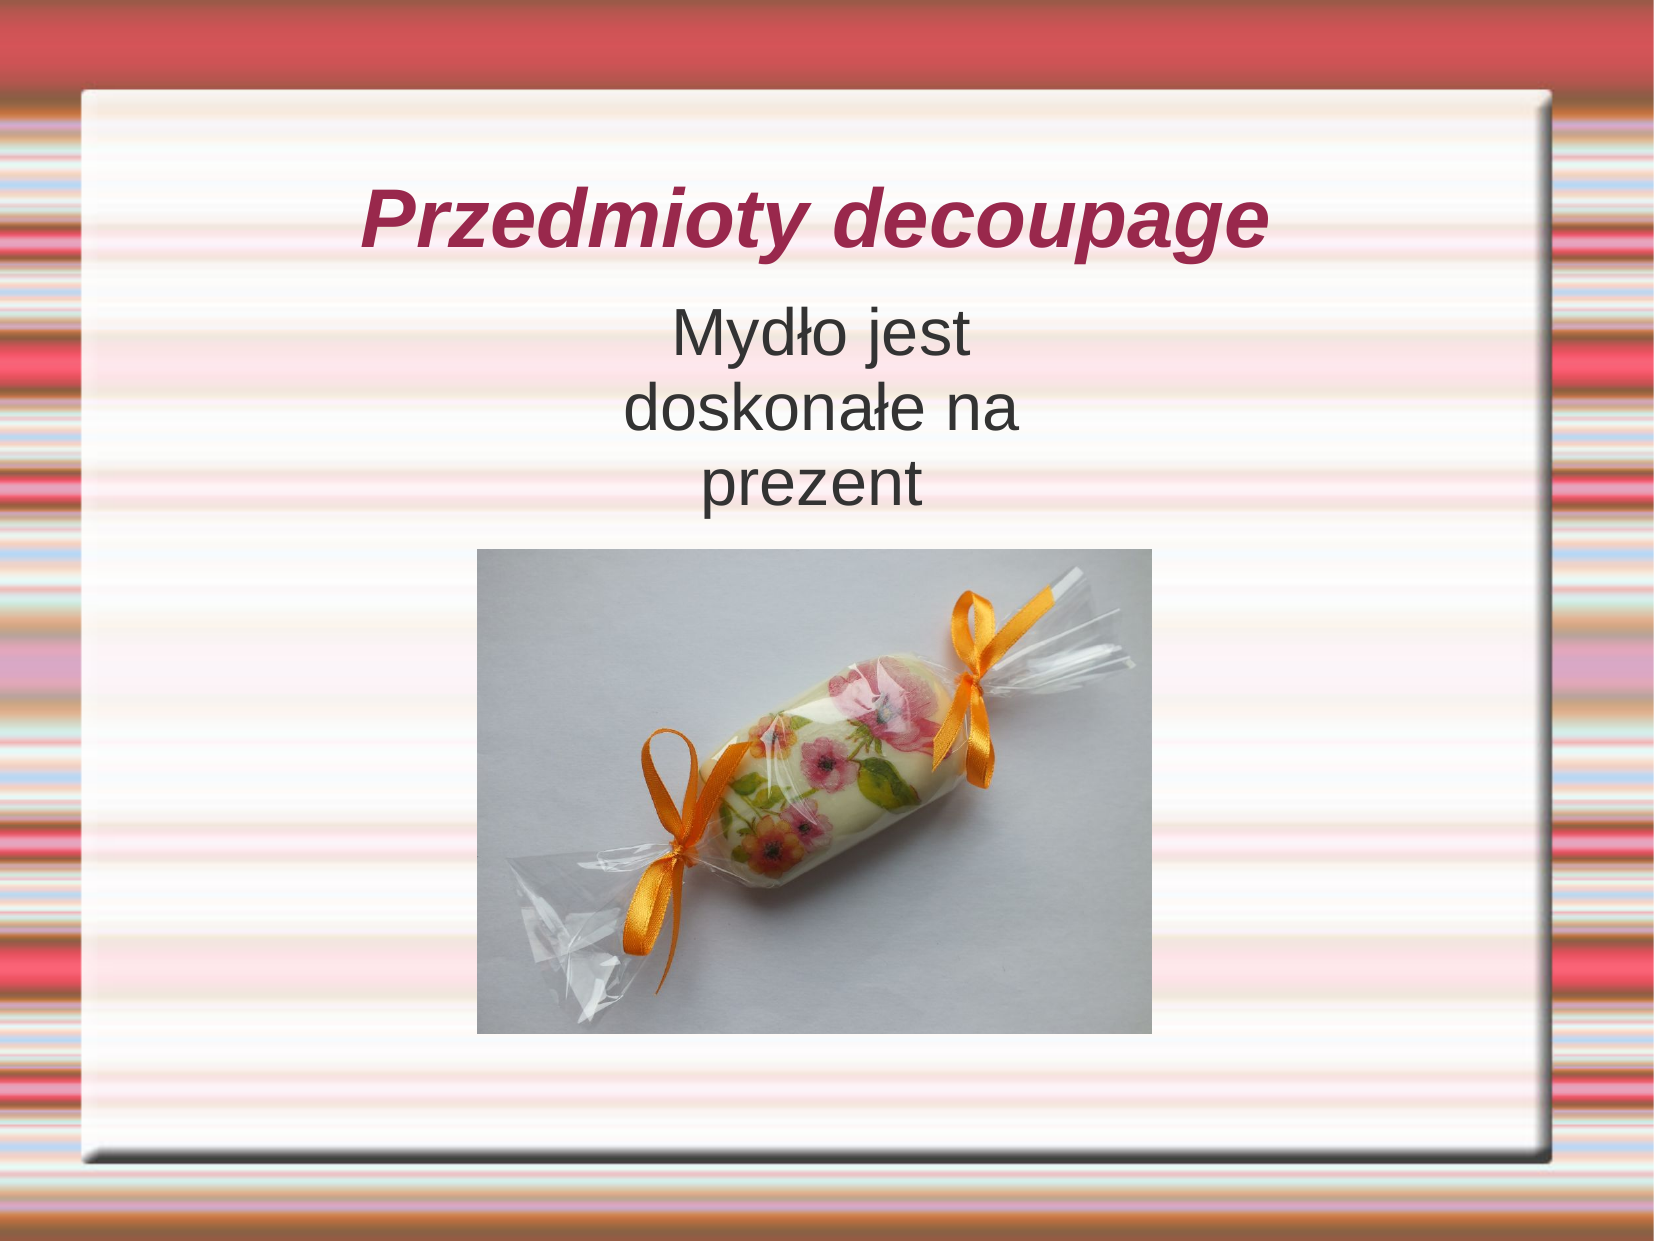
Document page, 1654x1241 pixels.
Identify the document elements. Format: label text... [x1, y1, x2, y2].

list Mydło jest doskonałe na prezent [442, 295, 1117, 1062]
title Przedmioty decoupage [121, 114, 1534, 322]
picture [0, 0, 1654, 1241]
